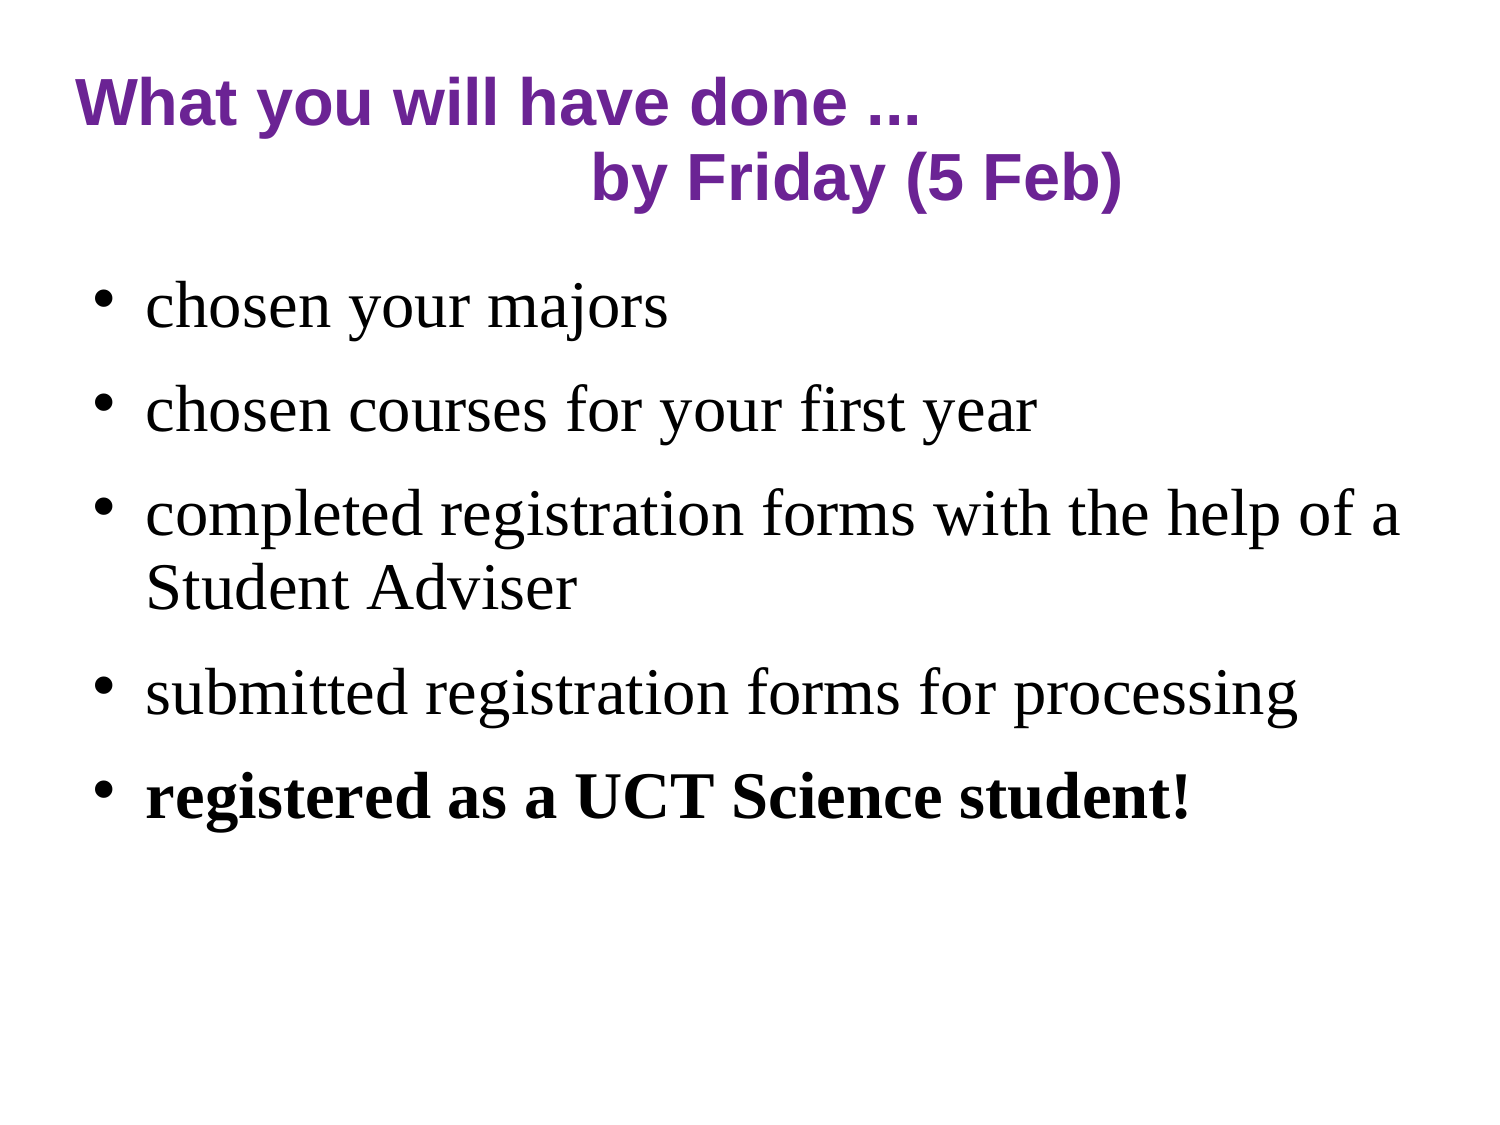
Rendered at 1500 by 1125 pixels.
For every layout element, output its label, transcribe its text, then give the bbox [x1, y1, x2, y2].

title What you will have done ... by Friday (5 Feb) [75, 44, 1426, 233]
list chosen your majors chosen courses for your first year completed registration forms with the help of a Student Adviser submitted registration forms for processing registered as a UCT Science student! [75, 263, 1426, 916]
